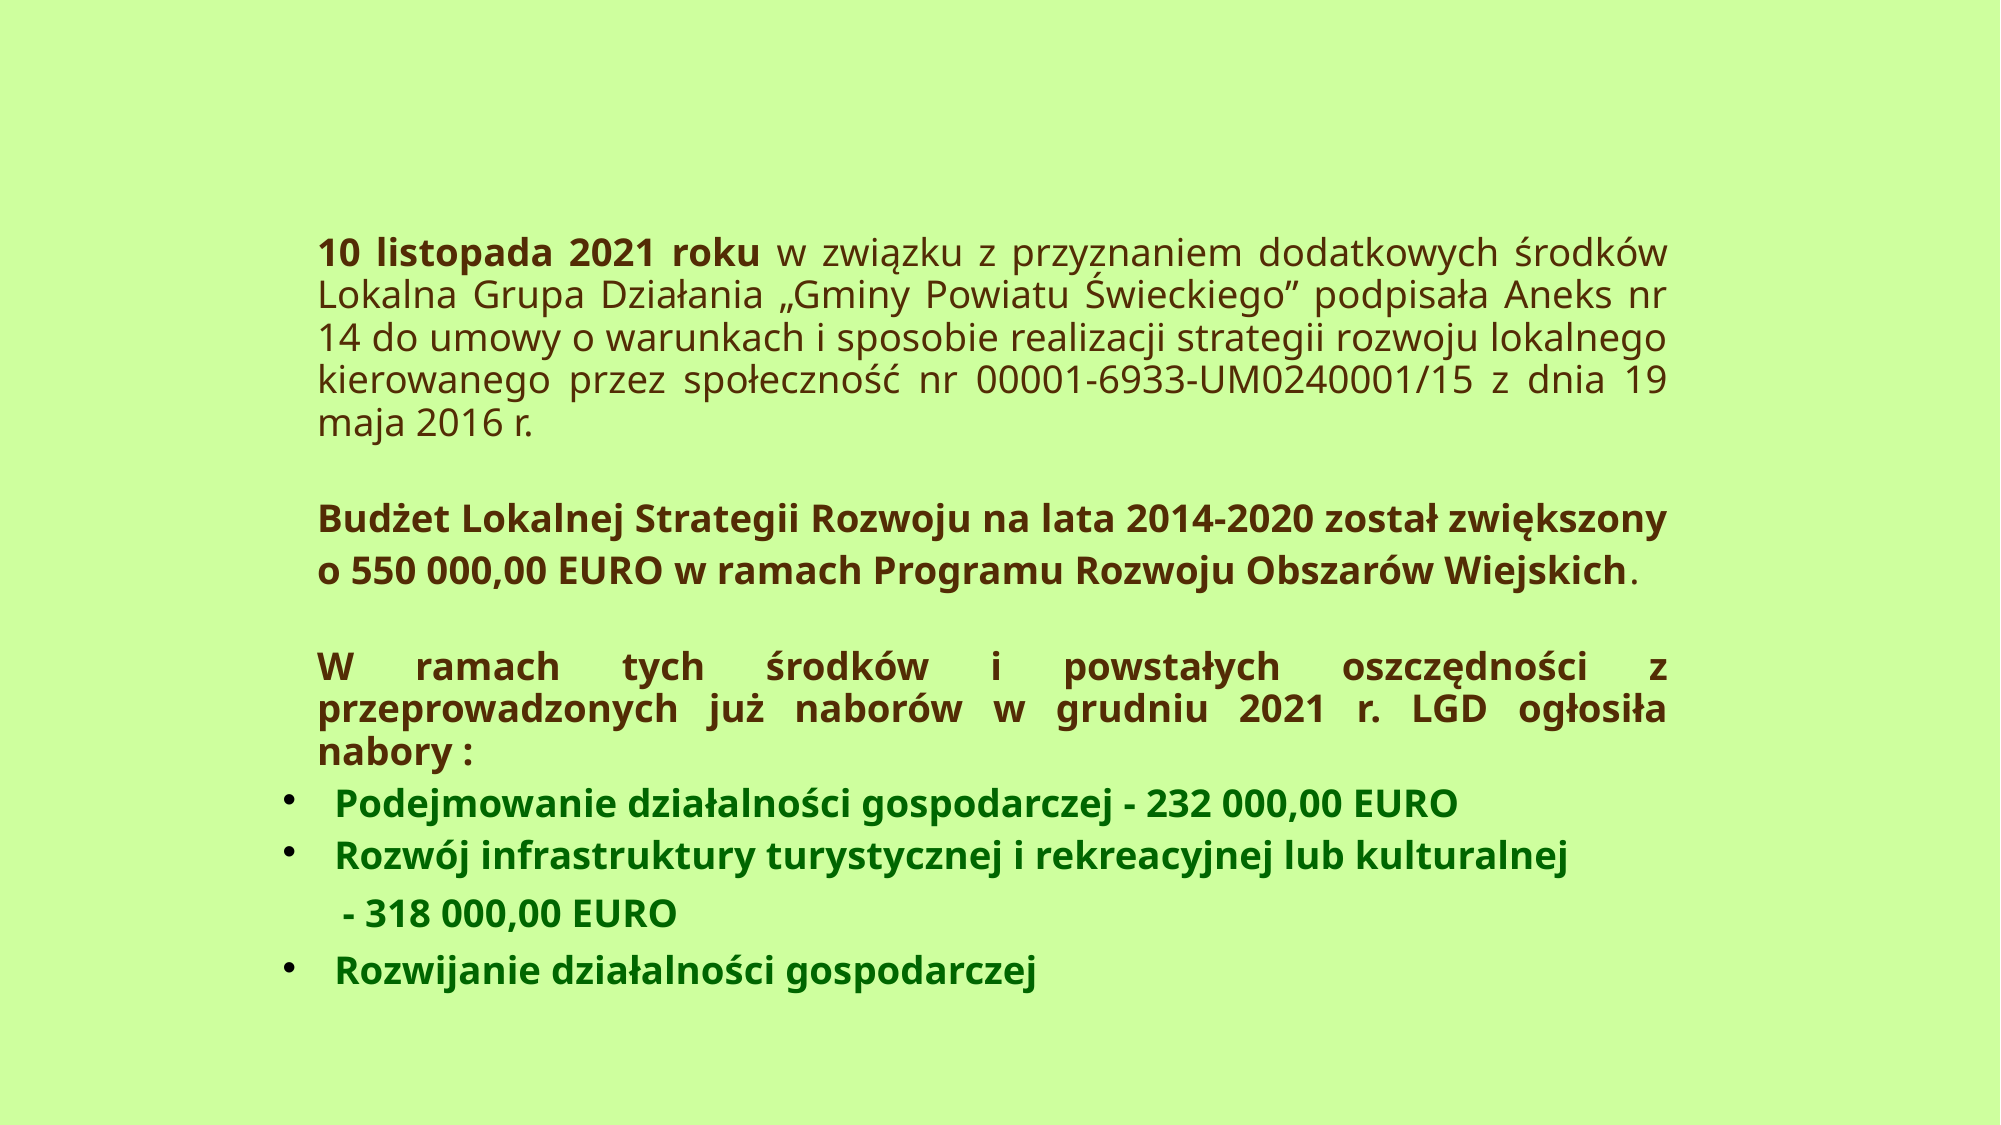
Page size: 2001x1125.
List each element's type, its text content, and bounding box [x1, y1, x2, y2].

list 10 listopada 2021 roku w związku z przyznaniem dodatkowych środków Lokalna Grupa Działania „Gminy Powiatu Świeckiego” podpisała Aneks nr 14 do umowy o warunkach i sposobie realizacji strategii rozwoju lokalnego kierowanego przez społeczność nr 00001-6933-UM0240001/15 z dnia 19 maja 2016 r. Budżet Lokalnej Strategii Rozwoju na lata 2014-2020 został zwiększony o 550 000,00 EURO w ramach Programu Rozwoju Obszarów Wiejskich. W ramach tych środków i powstałych oszczędności z przeprowadzonych już naborów w grudniu 2021 r. LGD ogłosiła nabory : Podejmowanie działalności gospodarczej - 232 000,00 EURO Rozwój infrastruktury turystycznej i rekreacyjnej lub kulturalnej - 318 000,00 EURO Rozwijanie działalności gospodarczej [267, 172, 1685, 1064]
